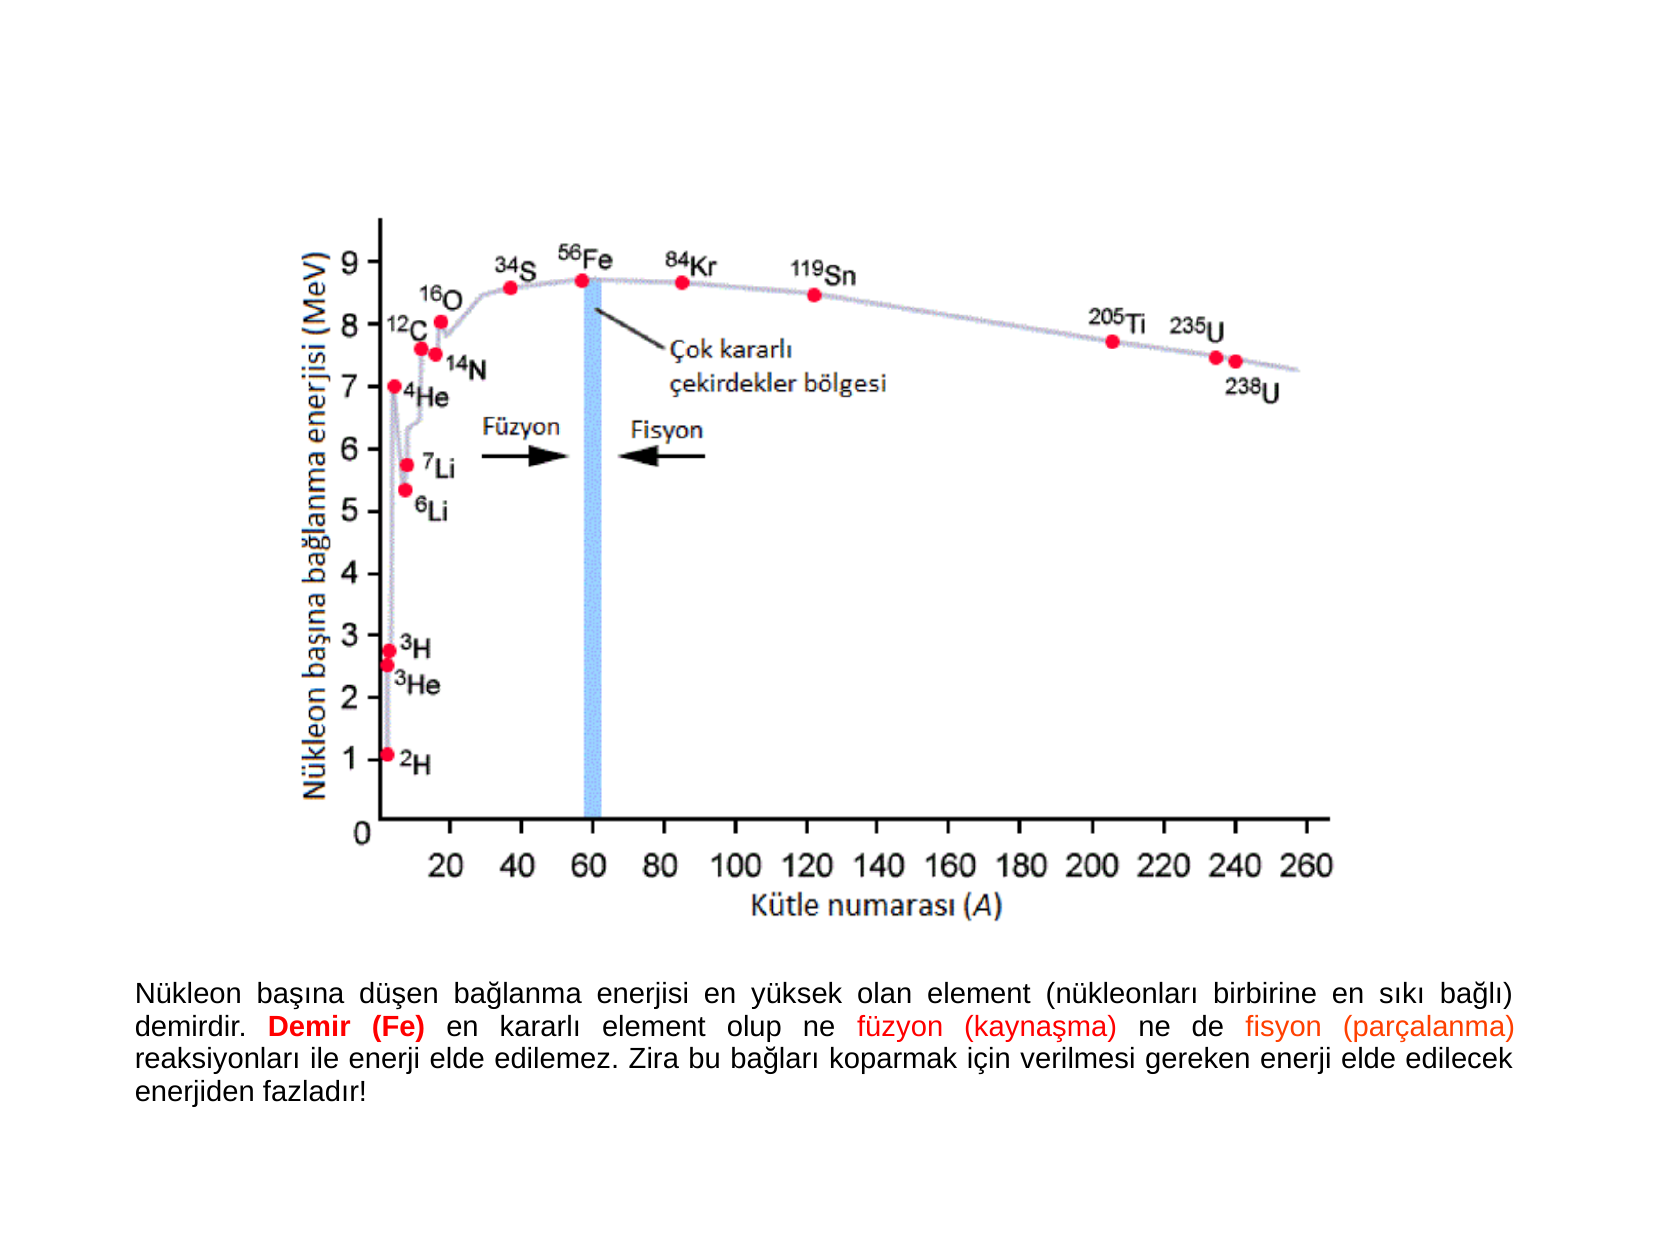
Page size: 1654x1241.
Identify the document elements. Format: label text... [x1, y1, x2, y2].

picture [210, 162, 1370, 931]
text_box Nükleon başına düşen bağlanma enerjisi en yüksek olan element (nükleonları birbirine en sıkı bağlı) demirdir. Demir (Fe) en kararlı element olup ne füzyon (kaynaşma) ne de fisyon (parçalanma) reaksiyonları ile enerji elde edilemez. Zira bu bağları koparmak için verilmesi gereken enerji elde edilecek enerjiden fazladır! [120, 969, 1531, 1156]
